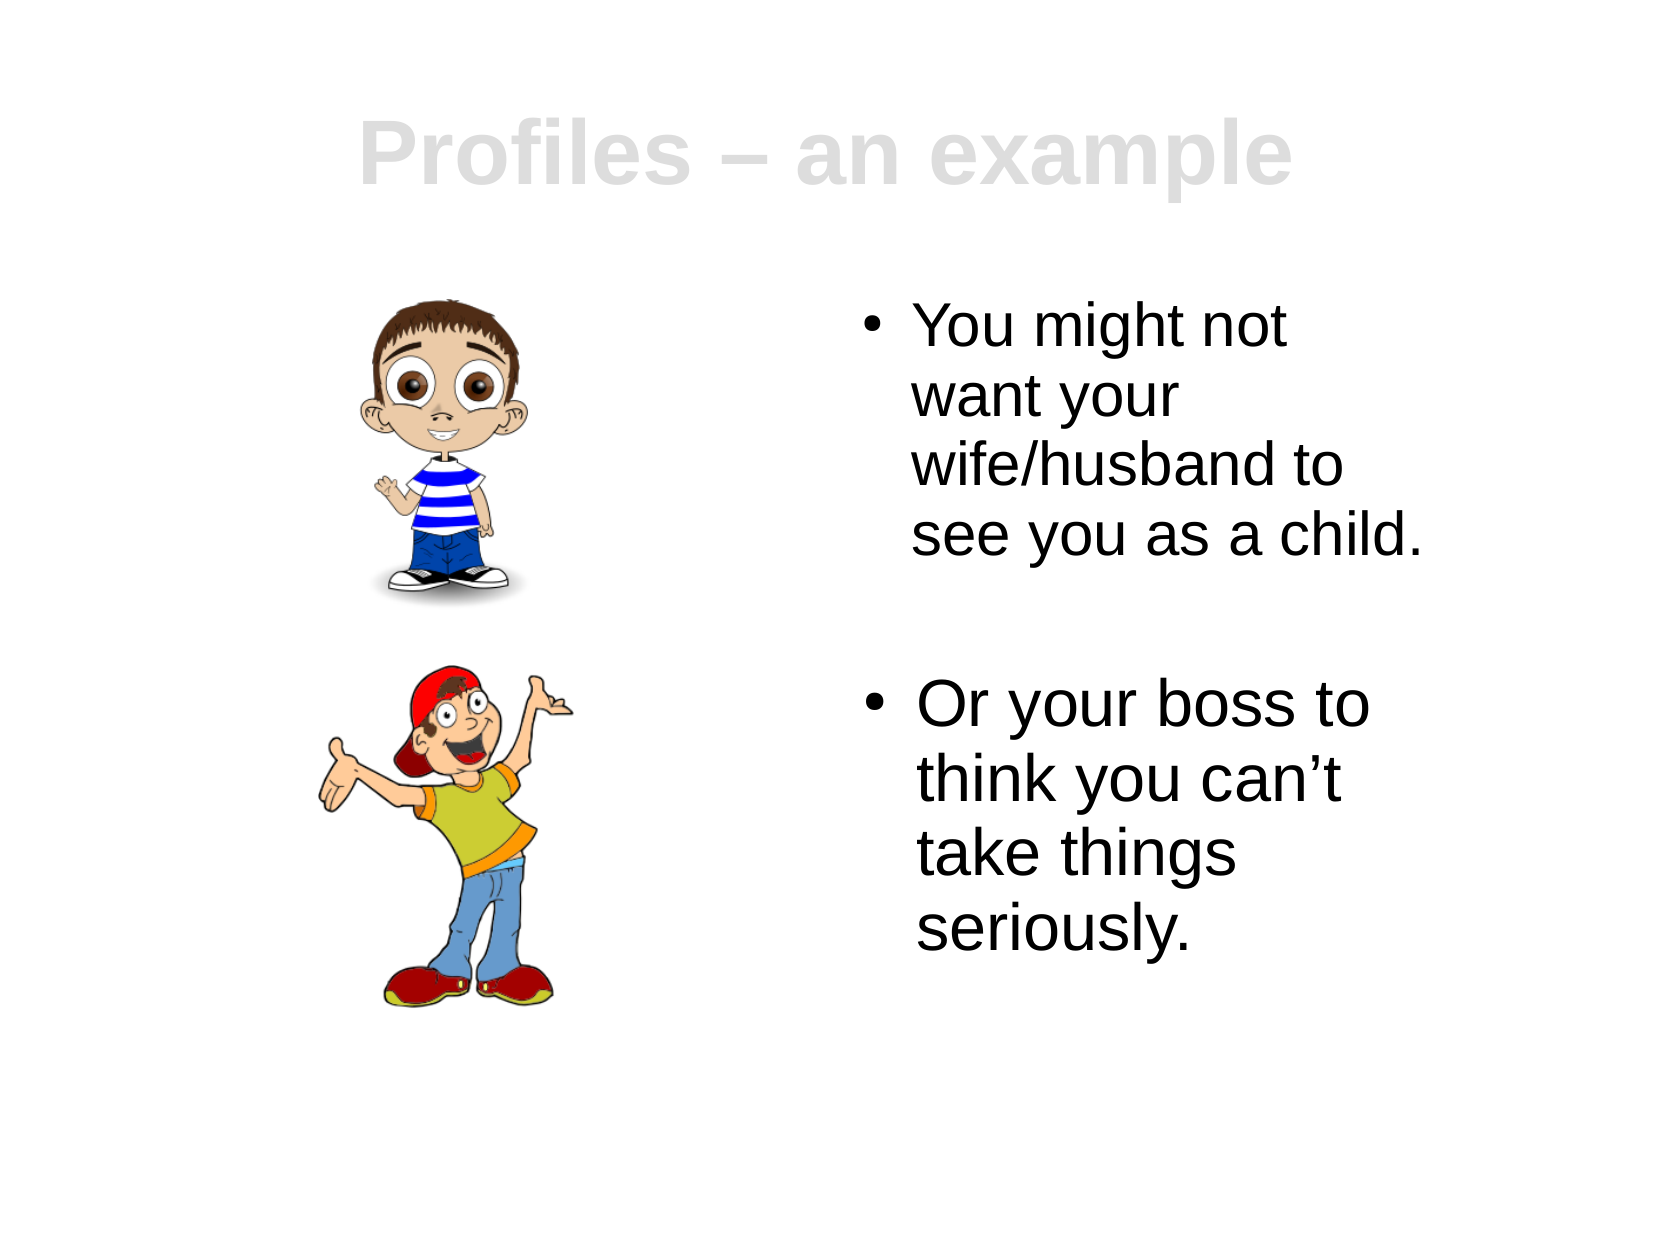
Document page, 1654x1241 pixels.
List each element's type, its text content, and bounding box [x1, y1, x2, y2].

list You might not want your wife/husband to see you as a child. [845, 290, 1430, 634]
title Profiles – an example [82, 49, 1571, 257]
list Or your boss to think you can’t take things seriously. [845, 665, 1430, 1009]
picture [318, 665, 574, 1009]
picture [324, 290, 567, 634]
